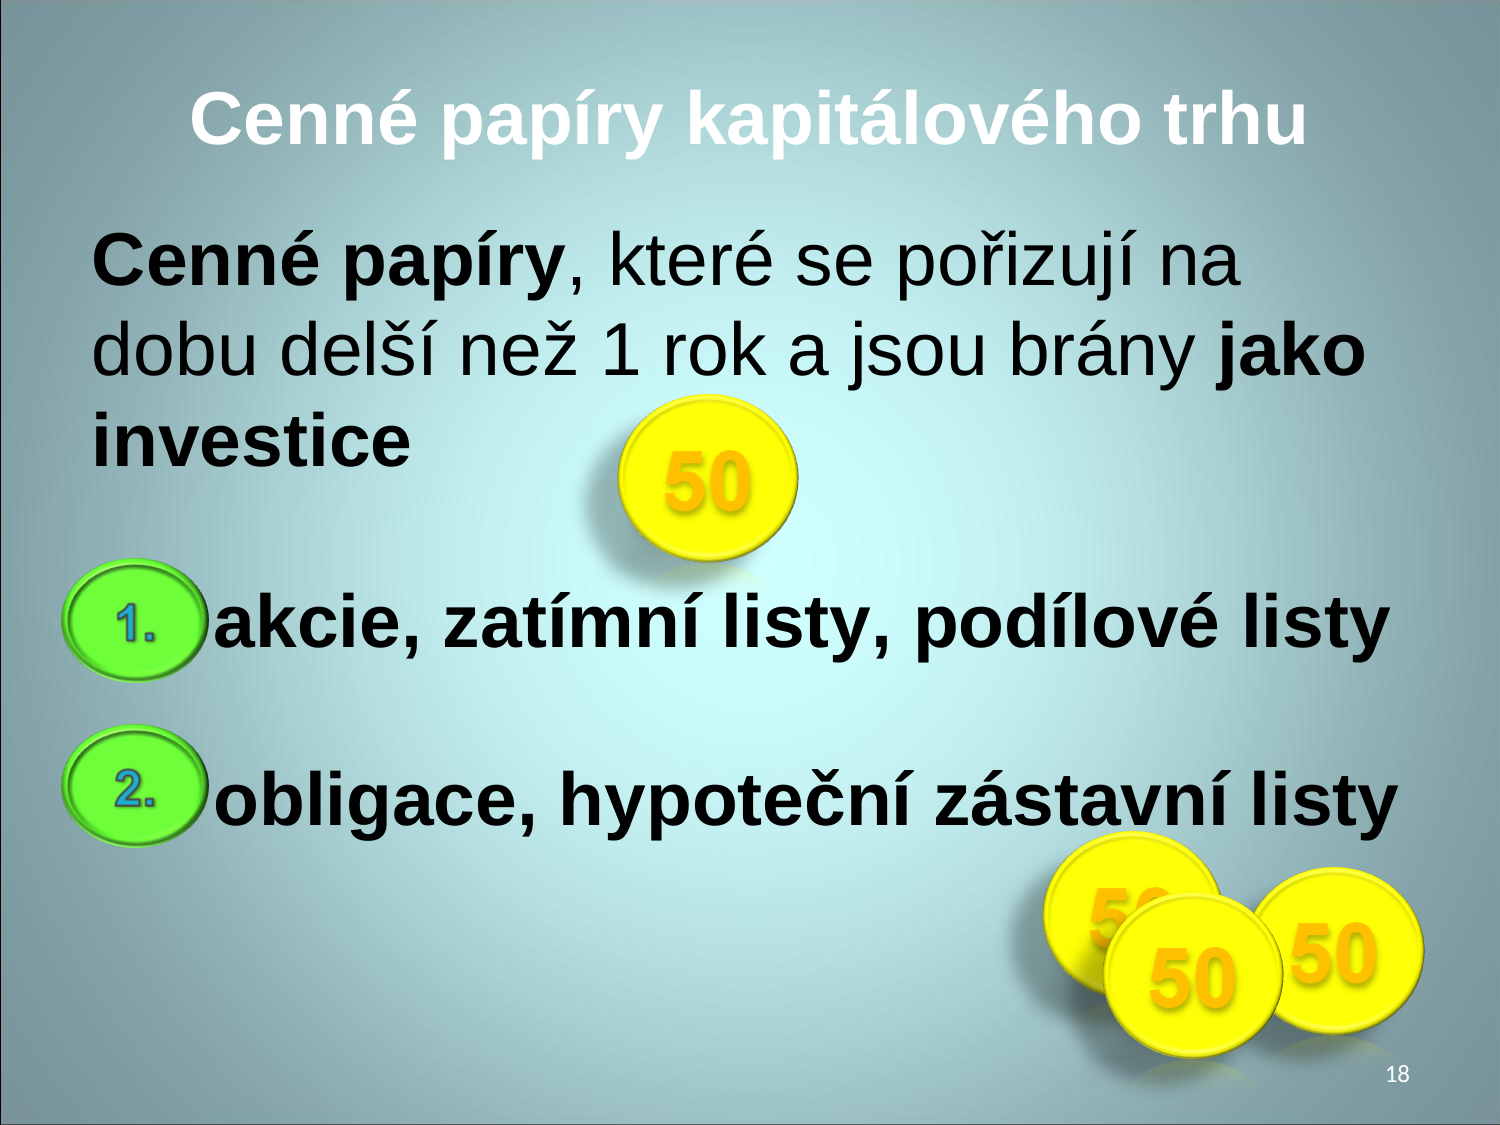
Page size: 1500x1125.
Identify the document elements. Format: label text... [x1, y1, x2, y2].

title Cenné papíry kapitálového trhu [75, 45, 1426, 185]
picture [0, 0, 1500, 1125]
list Cenné papíry, které se pořizují na dobu delší než 1 rok a jsou brány jako investice akcie, zatímní listy, podílové listy obligace, hypoteční zástavní listy [76, 220, 1427, 1059]
